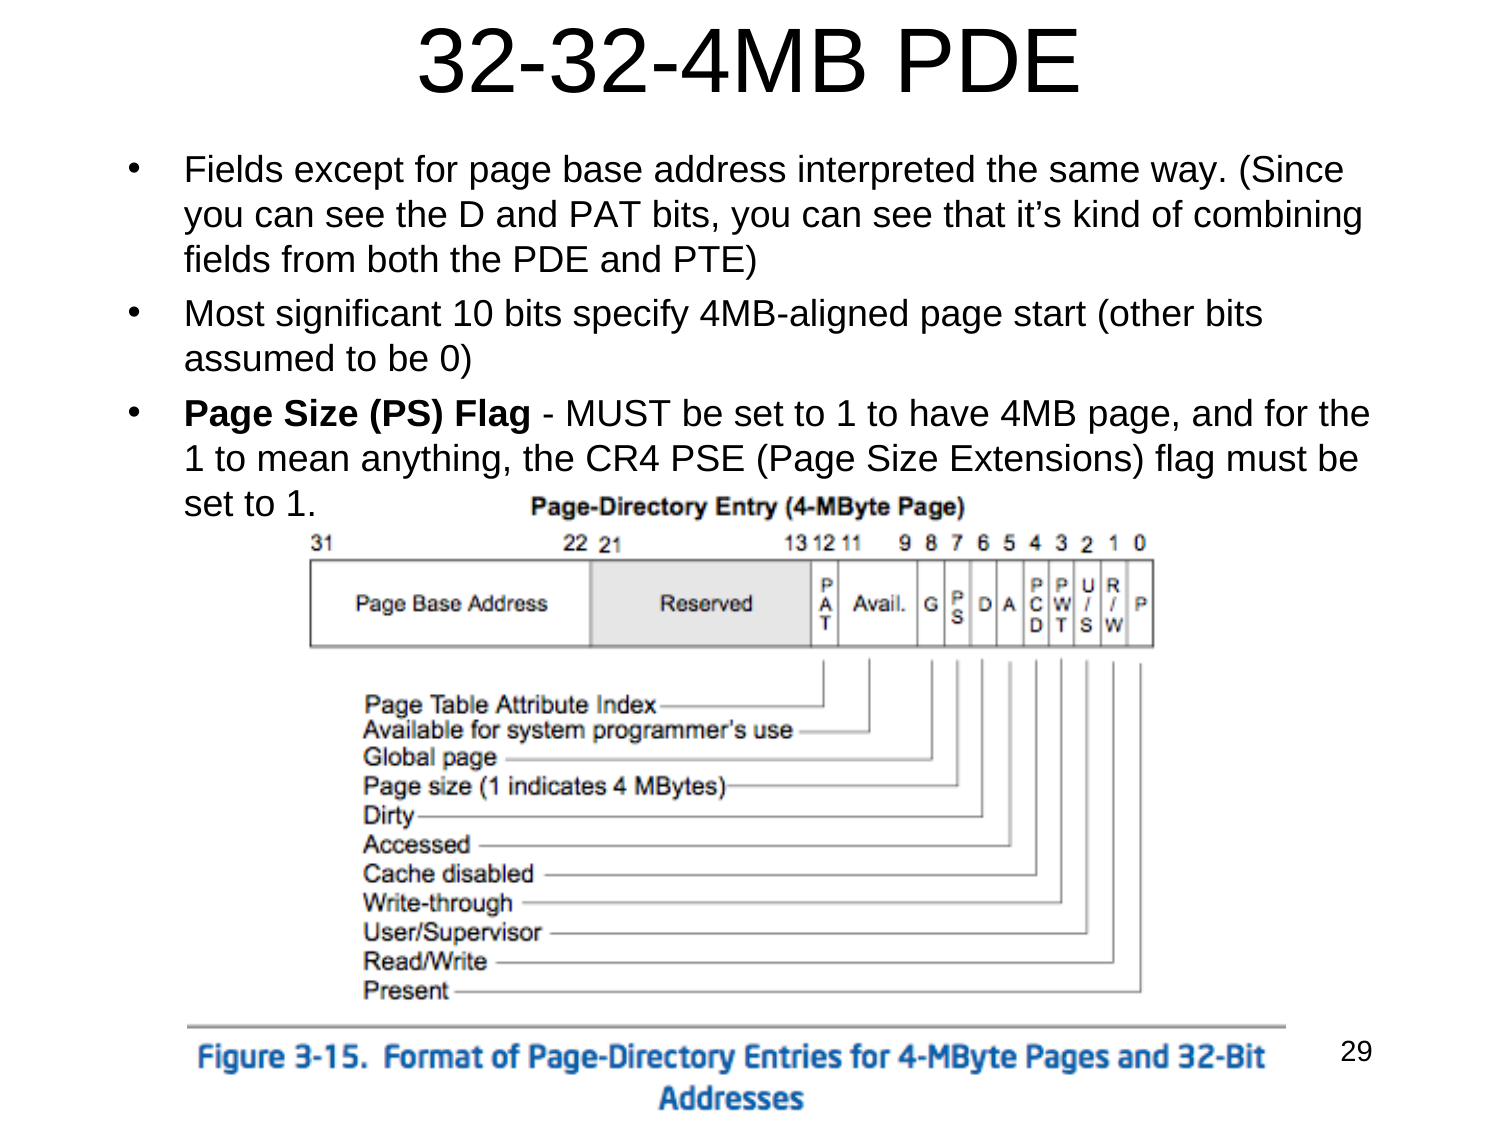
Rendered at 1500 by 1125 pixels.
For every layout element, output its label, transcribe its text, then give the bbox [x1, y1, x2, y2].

title 32-32-4MB PDE [112, 0, 1388, 137]
picture [187, 813, 1286, 1125]
text_box <number> [1286, 1025, 1388, 1101]
list Fields except for page base address interpreted the same way. (Since you can see the D and PAT bits, you can see that it’s kind of combining fields from both the PDE and PTE) Most significant 10 bits specify 4MB-aligned page start (other bits assumed to be 0) Page Size (PS) Flag - MUST be set to 1 to have 4MB page, and for the 1 to mean anything, the CR4 PSE (Page Size Extensions) flag must be set to 1. [112, 137, 1388, 813]
